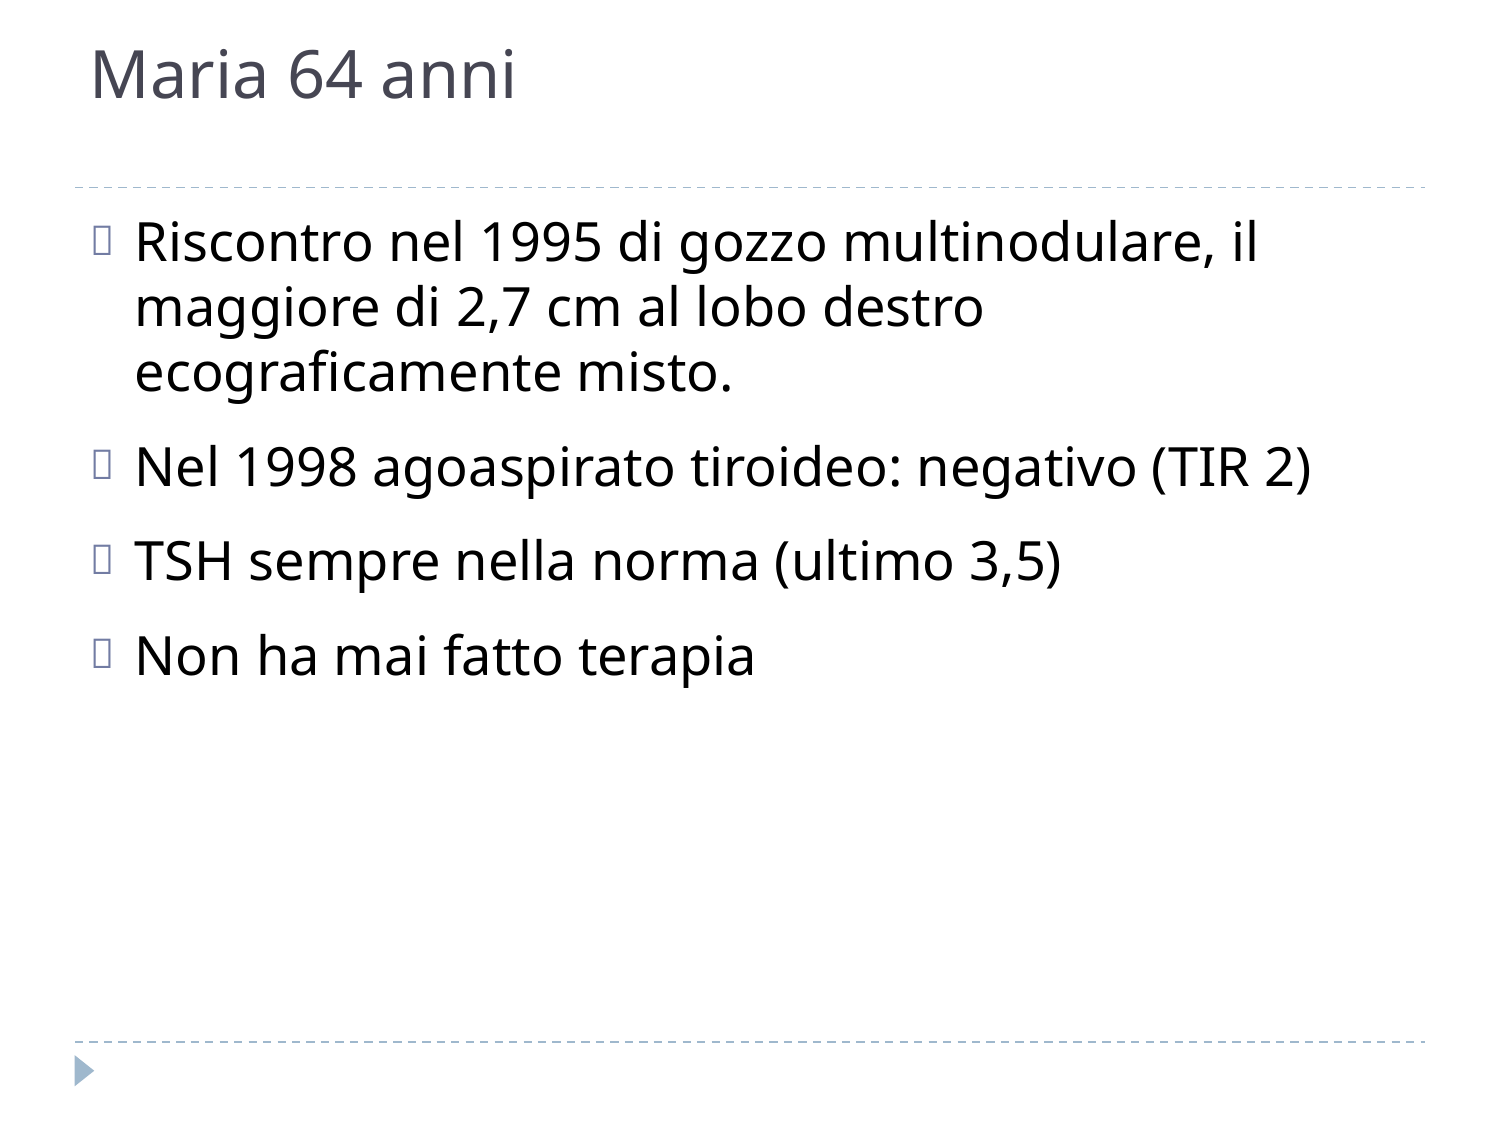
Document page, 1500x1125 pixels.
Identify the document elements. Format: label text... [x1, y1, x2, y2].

list Riscontro nel 1995 di gozzo multinodulare, il maggiore di 2,7 cm al lobo destro ecograficamente misto. Nel 1998 agoaspirato tiroideo: negativo (TIR 2) TSH sempre nella norma (ultimo 3,5) Non ha mai fatto terapia [75, 200, 1425, 1010]
title Maria 64 anni [75, 24, 1425, 188]
